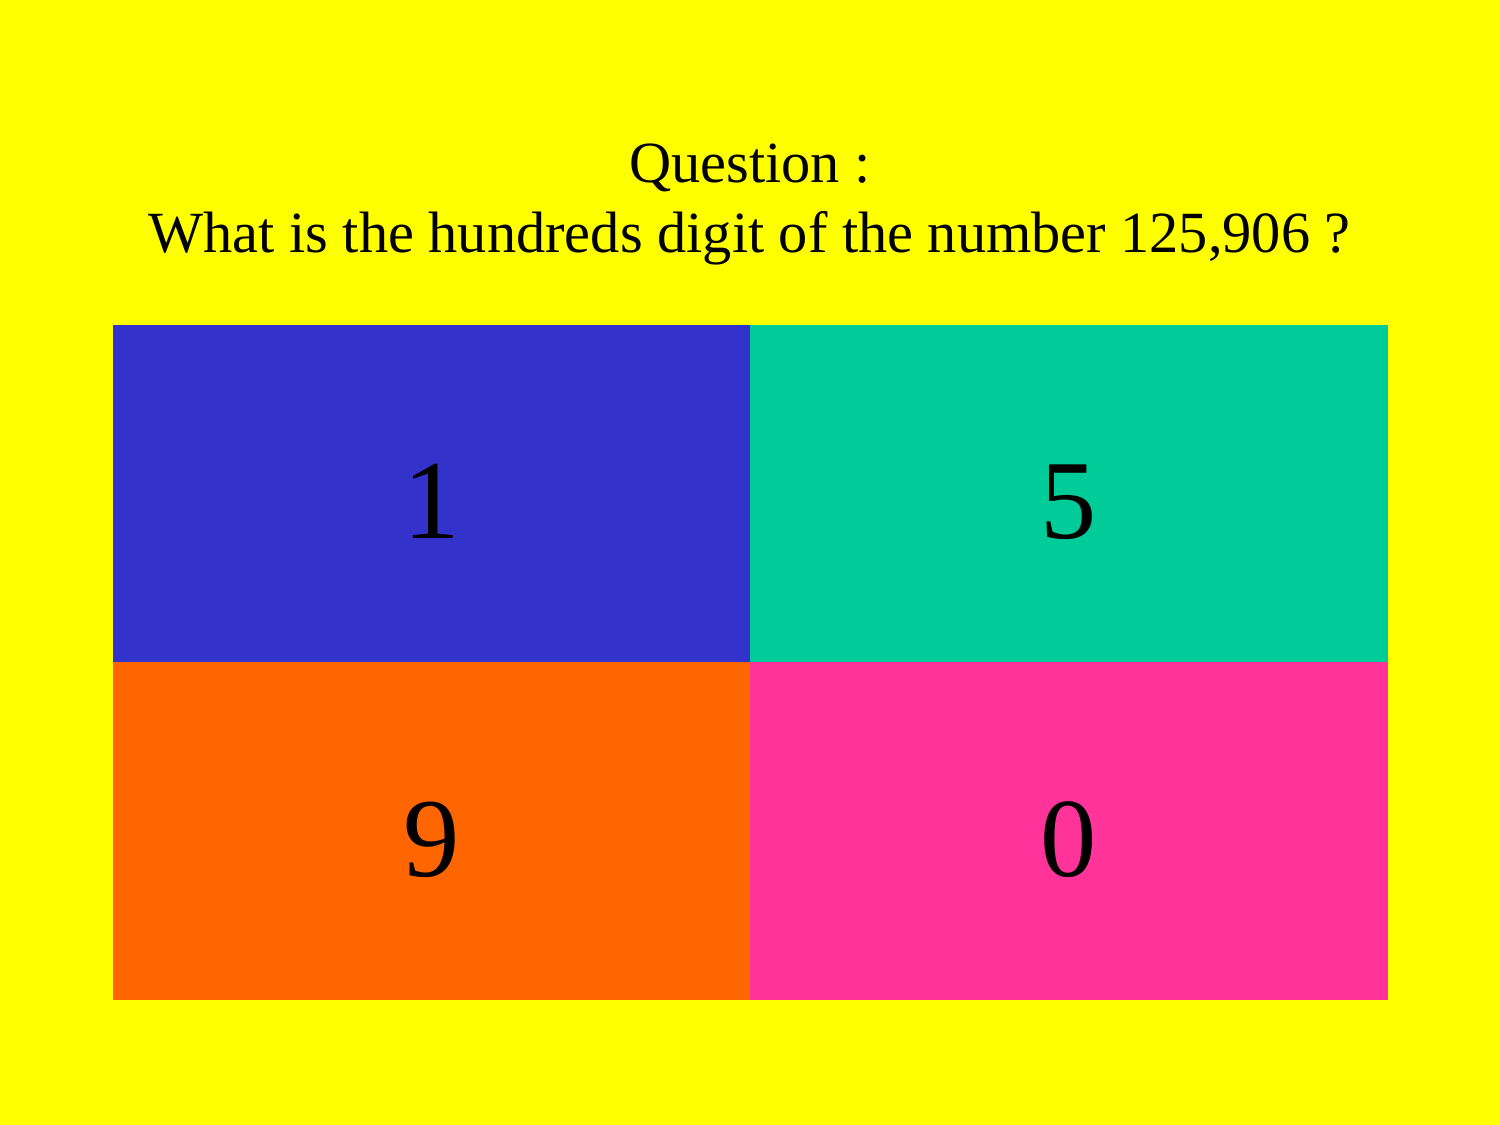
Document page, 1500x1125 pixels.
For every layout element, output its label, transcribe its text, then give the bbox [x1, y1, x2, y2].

title Question : What is the hundreds digit of the number 125,906 ? [112, 99, 1388, 288]
table_header 1 [113, 325, 750, 662]
table_cell 0 [750, 662, 1388, 1000]
table_header 5 [750, 325, 1388, 662]
table_cell 9 [113, 662, 750, 1000]
